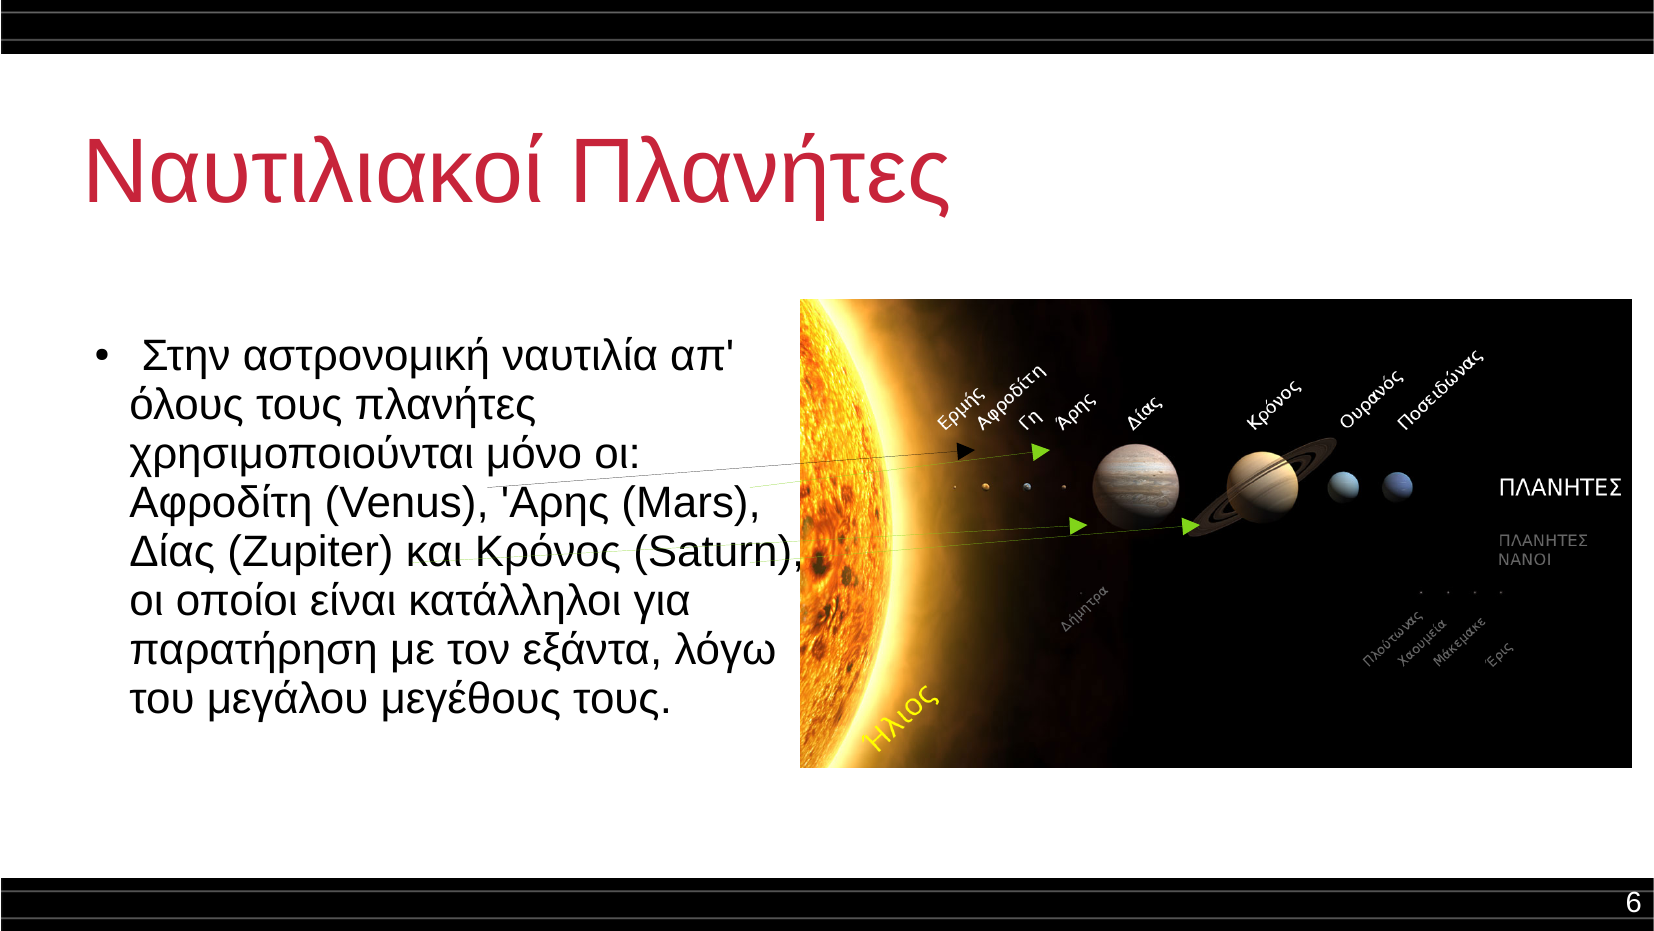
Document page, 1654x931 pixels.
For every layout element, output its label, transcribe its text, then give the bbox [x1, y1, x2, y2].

list Στην αστρονομική ναυτιλία απ' όλους τους πλανήτες χρησιμοποιούνται μόνο οι: Αφροδίτη (Venus), 'Αρης (Mars), Δίας (Zupiter) και Κρόνος (Saturn), οι οποίοι είναι κατάλληλοι για παρατήρηση με τον εξάντα, λόγω του μεγάλου μεγέθους τους. [82, 262, 809, 779]
picture [1, 0, 1654, 54]
picture [800, 527, 1070, 558]
picture [800, 299, 1632, 768]
title Ναυτιλιακοί Πλανήτες [82, 92, 1571, 249]
picture [800, 452, 957, 481]
picture [1, 878, 1654, 931]
